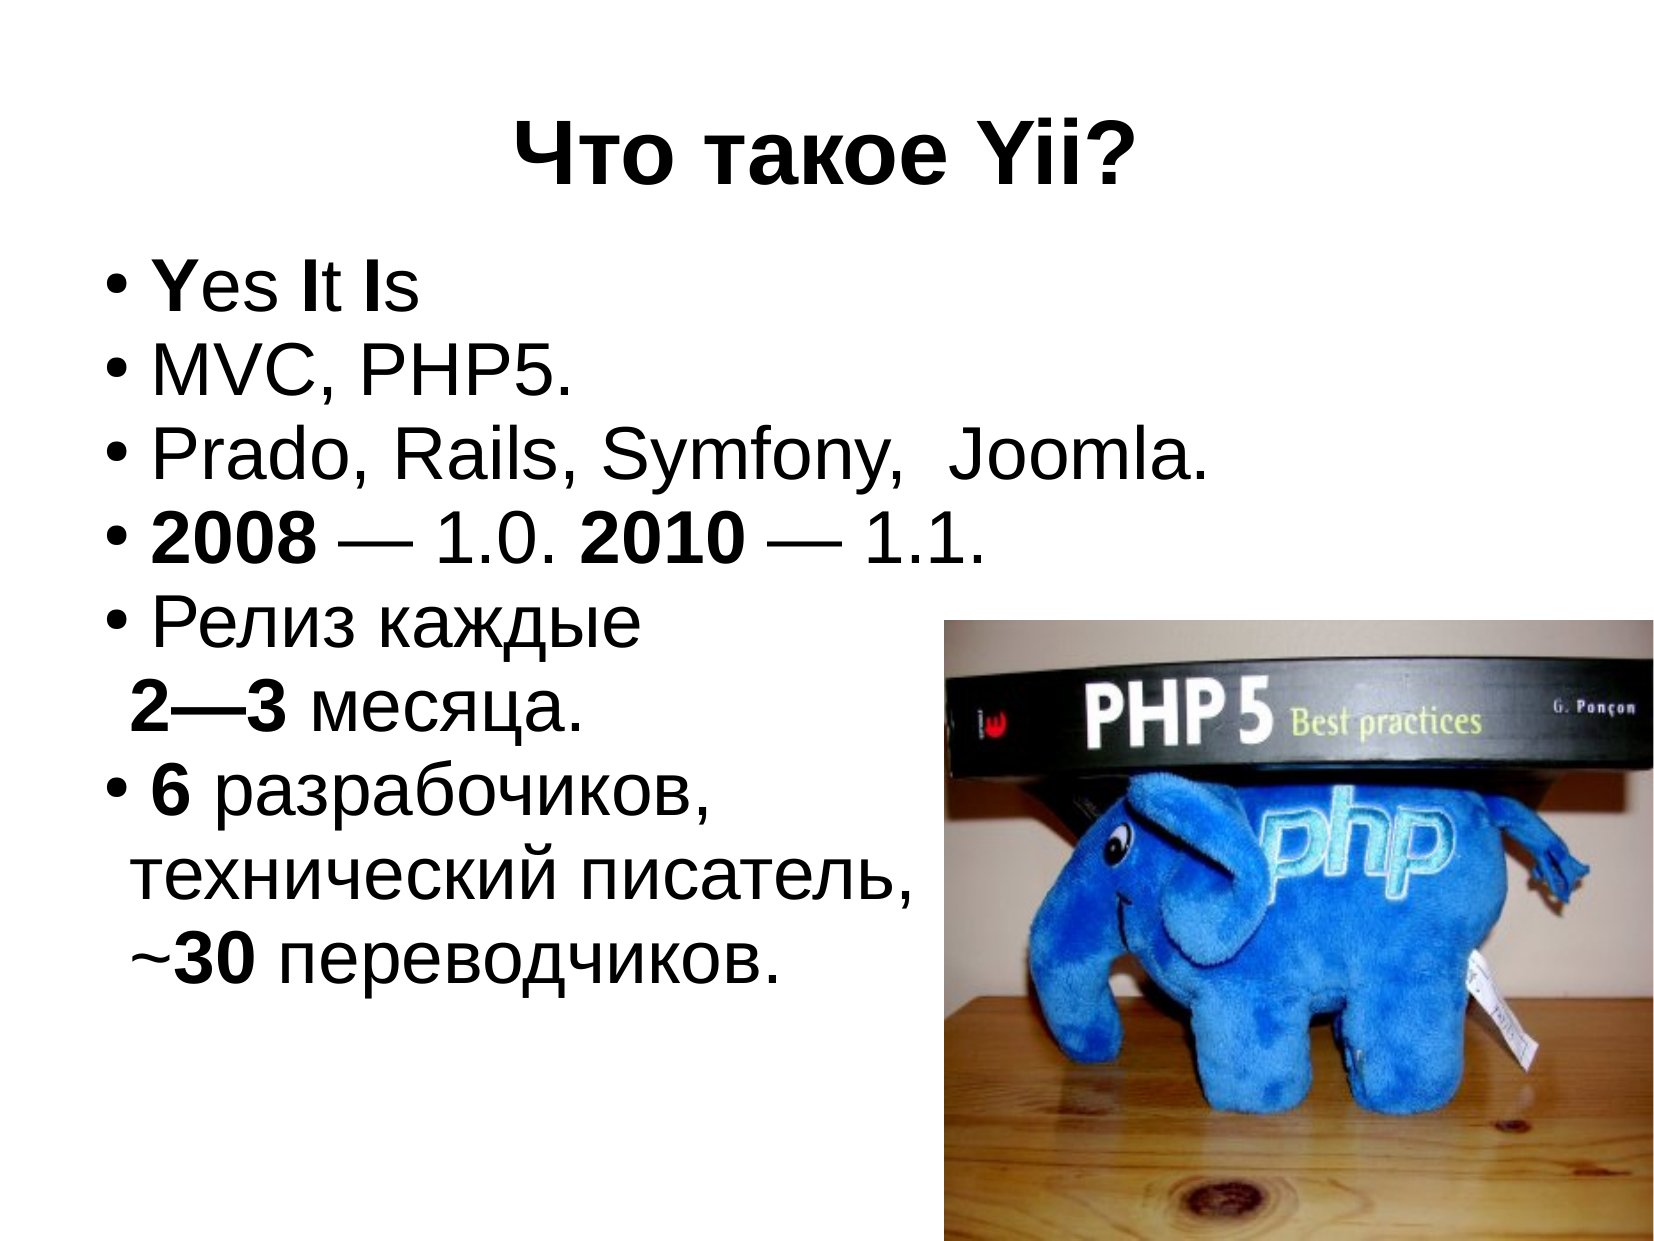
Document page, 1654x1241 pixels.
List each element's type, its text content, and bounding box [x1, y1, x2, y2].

text_box Yes It Is MVC, PHP5. Prado, Rails, Symfony, Joomla. 2008 — 1.0. 2010 — 1.1. Релиз каждые 2—3 месяца. 6 разрабочиков, технический писатель, ~30 переводчиков. [88, 236, 1270, 1007]
picture [944, 620, 1654, 1241]
title Что такое Yii? [82, 56, 1571, 250]
